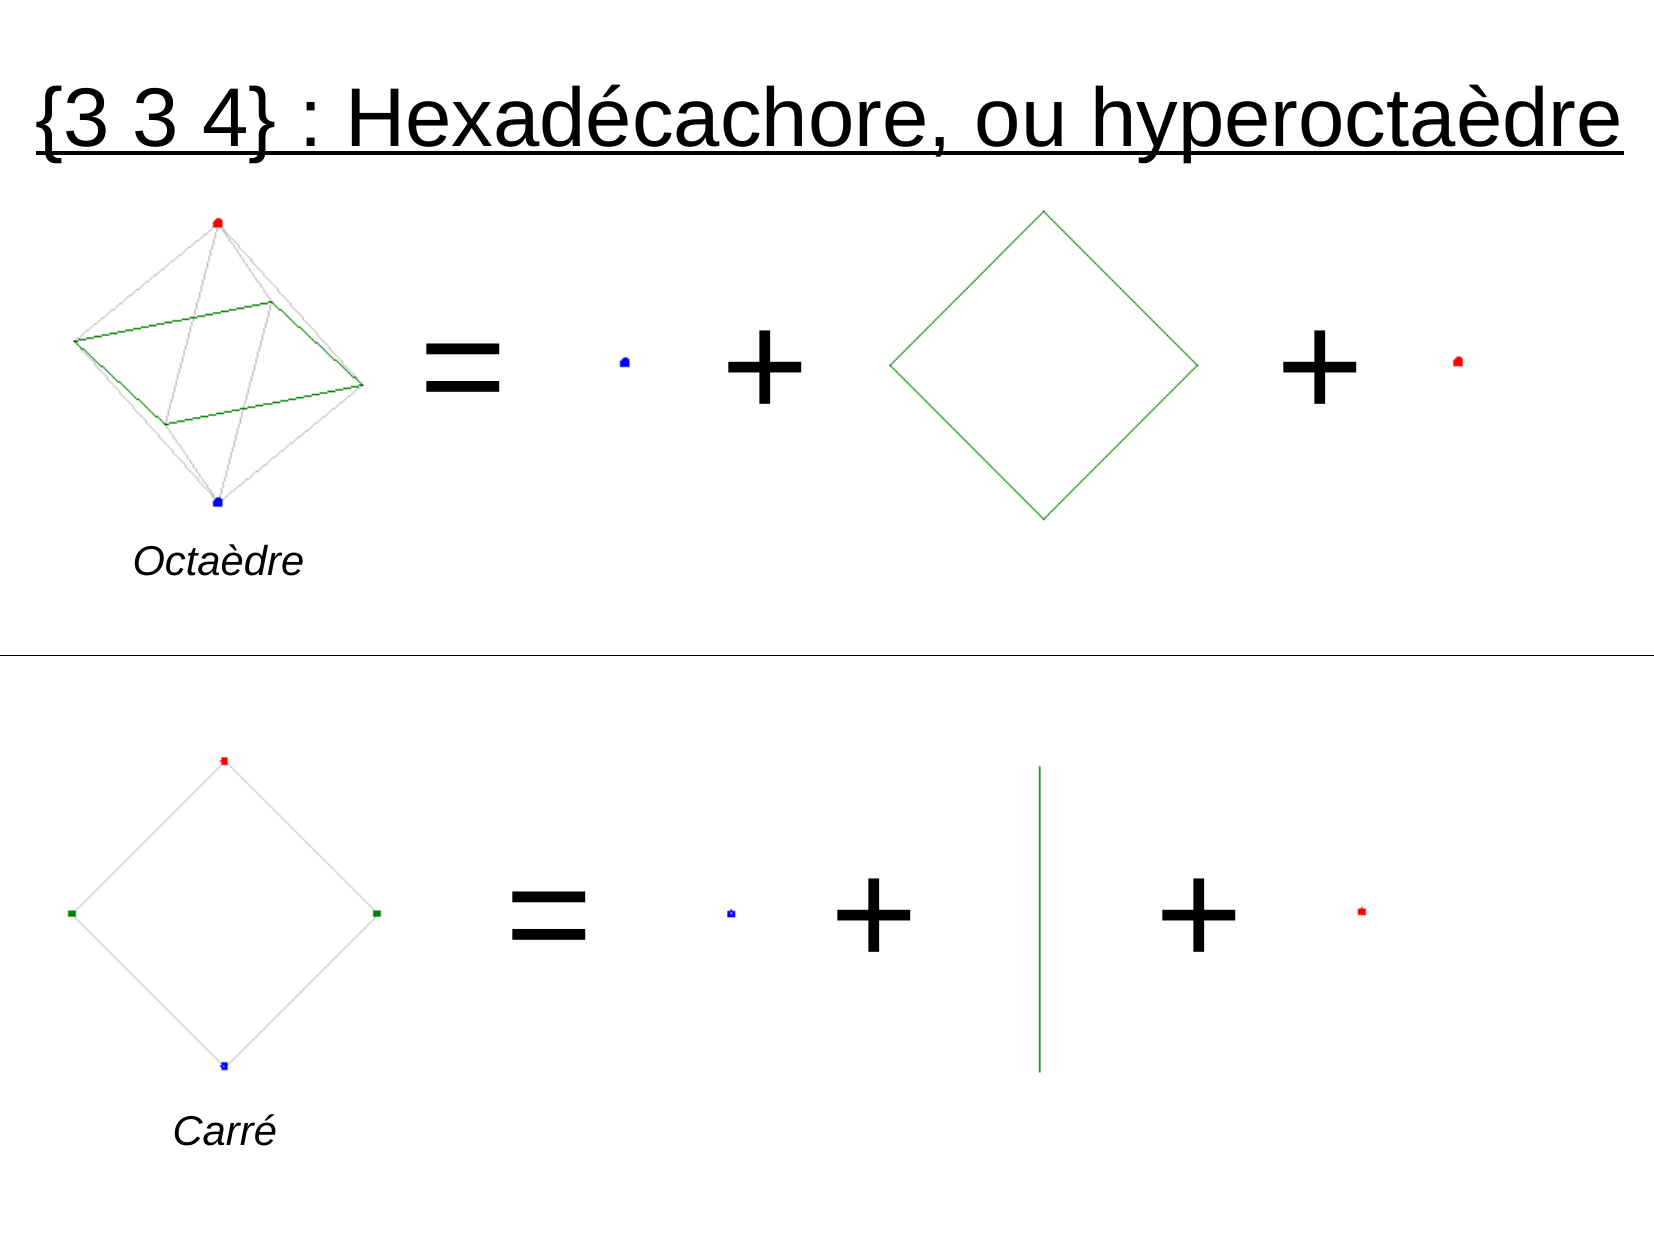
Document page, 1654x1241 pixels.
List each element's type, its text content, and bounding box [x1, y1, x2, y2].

picture [1008, 757, 1069, 1079]
picture [59, 745, 389, 1075]
text_box = [475, 829, 624, 998]
picture [66, 209, 370, 529]
text_box Carré [103, 1092, 346, 1169]
picture [707, 886, 756, 938]
picture [874, 189, 1214, 525]
title {3 3 4} : Hexadécachore, ou hyperoctaèdre [17, 21, 1642, 214]
text_box = [389, 281, 538, 449]
picture [603, 337, 647, 388]
text_box Octaèdre [82, 529, 355, 603]
picture [1428, 333, 1487, 392]
text_box + [690, 281, 839, 449]
text_box + [1125, 829, 1273, 998]
text_box + [800, 829, 949, 998]
text_box + [1246, 281, 1394, 449]
picture [1336, 888, 1390, 938]
